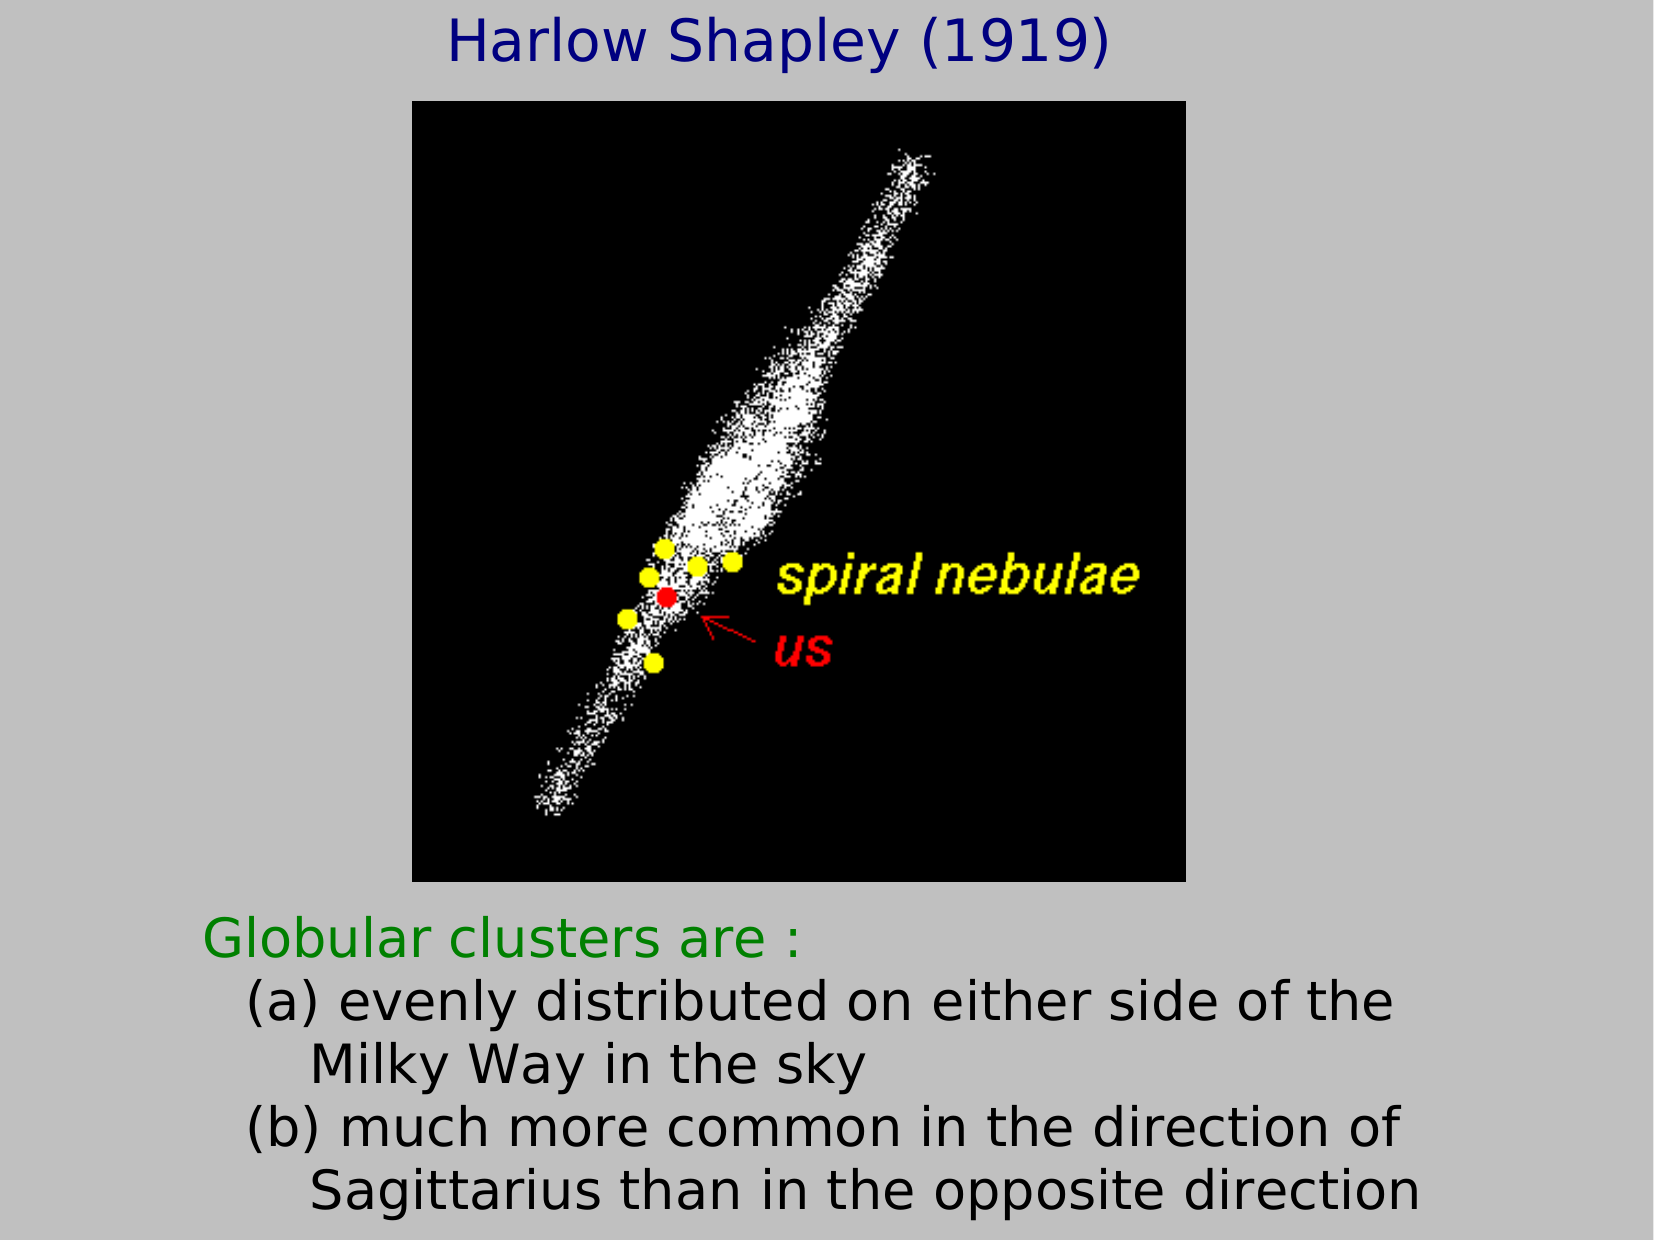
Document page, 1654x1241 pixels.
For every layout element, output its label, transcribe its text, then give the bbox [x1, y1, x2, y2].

text_box Globular clusters are : (a) evenly distributed on either side of the Milky Way in the sky (b) much more common in the direction of Sagittarius than in the opposite direction [187, 900, 1462, 1230]
text_box Harlow Shapley (1919) [431, 0, 1128, 89]
picture [412, 101, 1186, 882]
